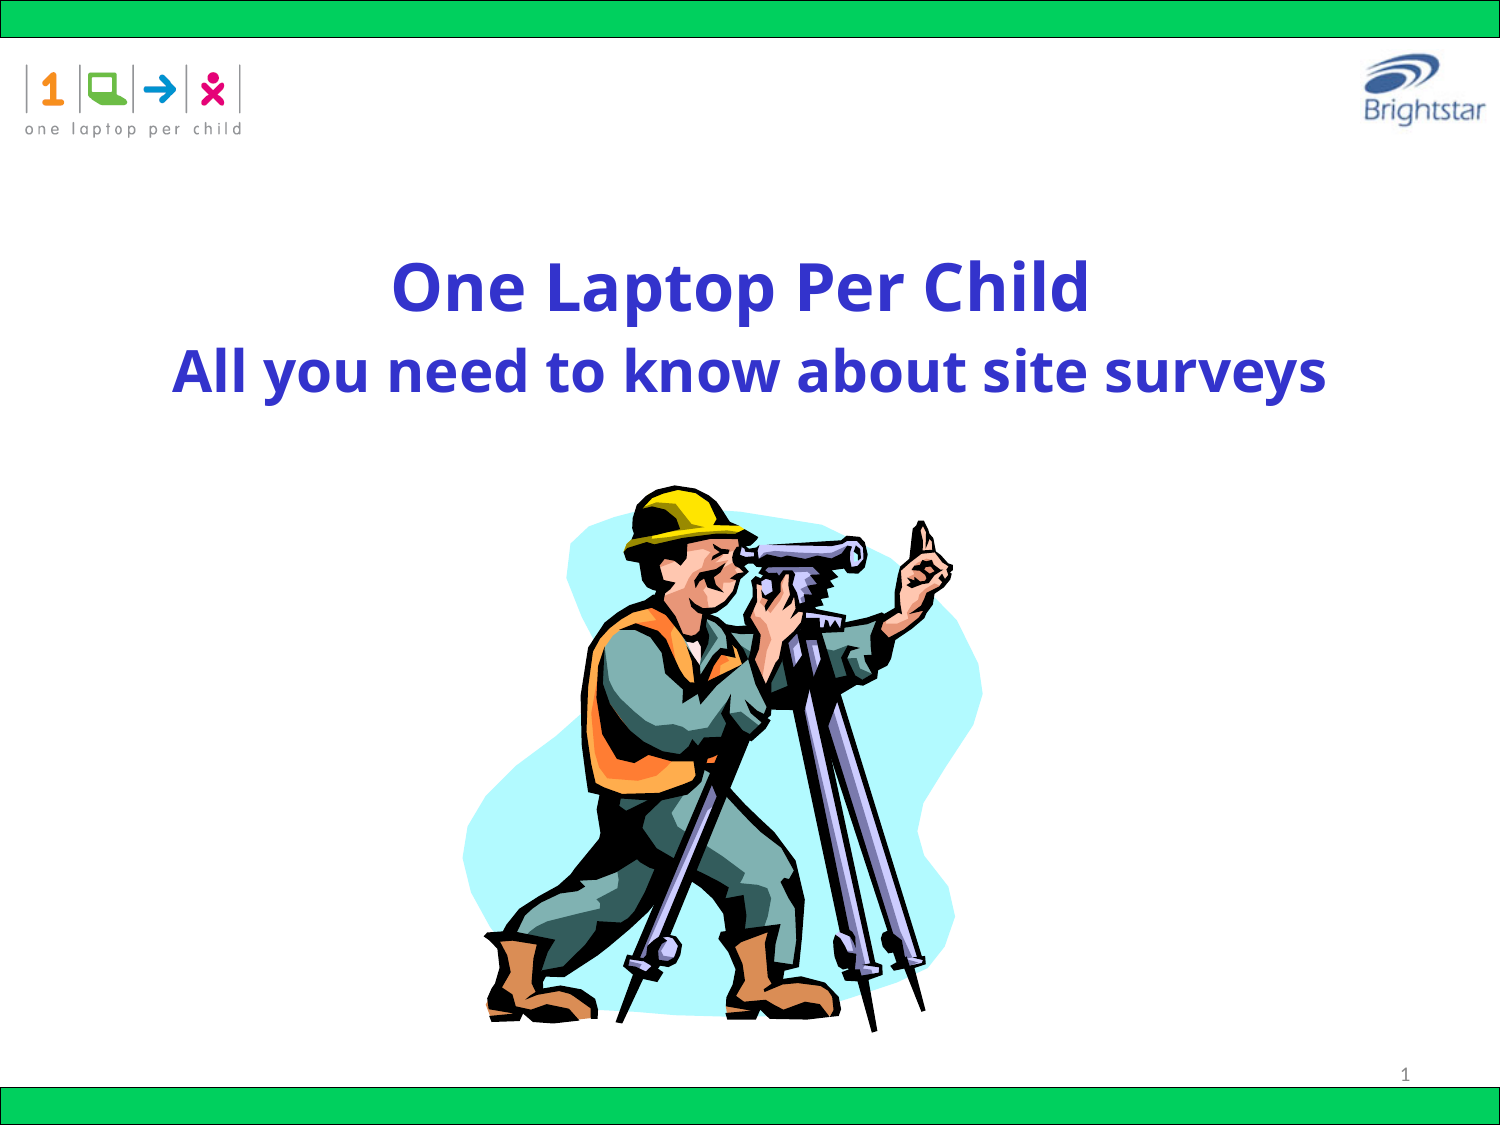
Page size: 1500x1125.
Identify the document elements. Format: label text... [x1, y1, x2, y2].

picture [12, 49, 250, 143]
title One Laptop Per Child All you need to know about site surveys [99, 212, 1401, 438]
text_box <number> [1074, 1042, 1426, 1103]
picture [462, 481, 988, 1038]
picture [1360, 49, 1500, 138]
